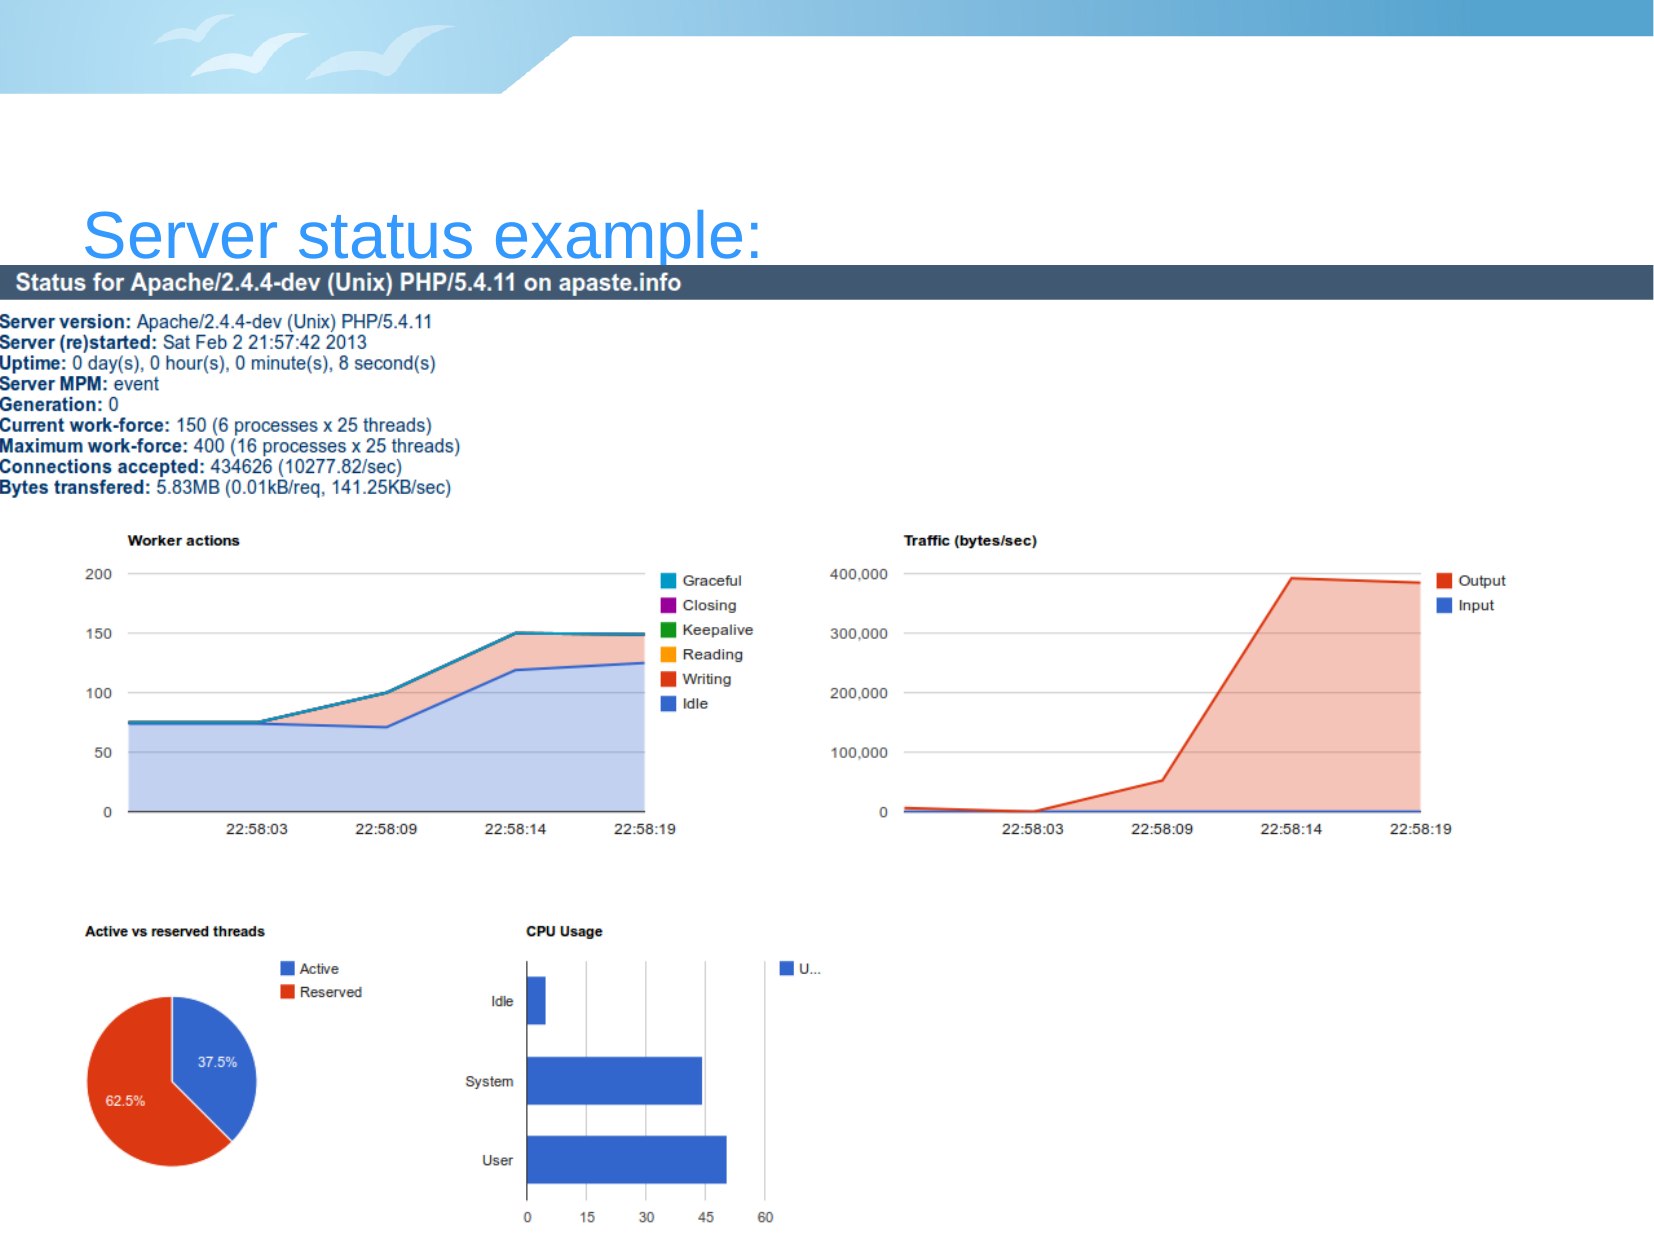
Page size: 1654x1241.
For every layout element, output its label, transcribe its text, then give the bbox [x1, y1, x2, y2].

title Server status example: [82, 132, 1571, 265]
picture [0, 0, 1654, 1241]
